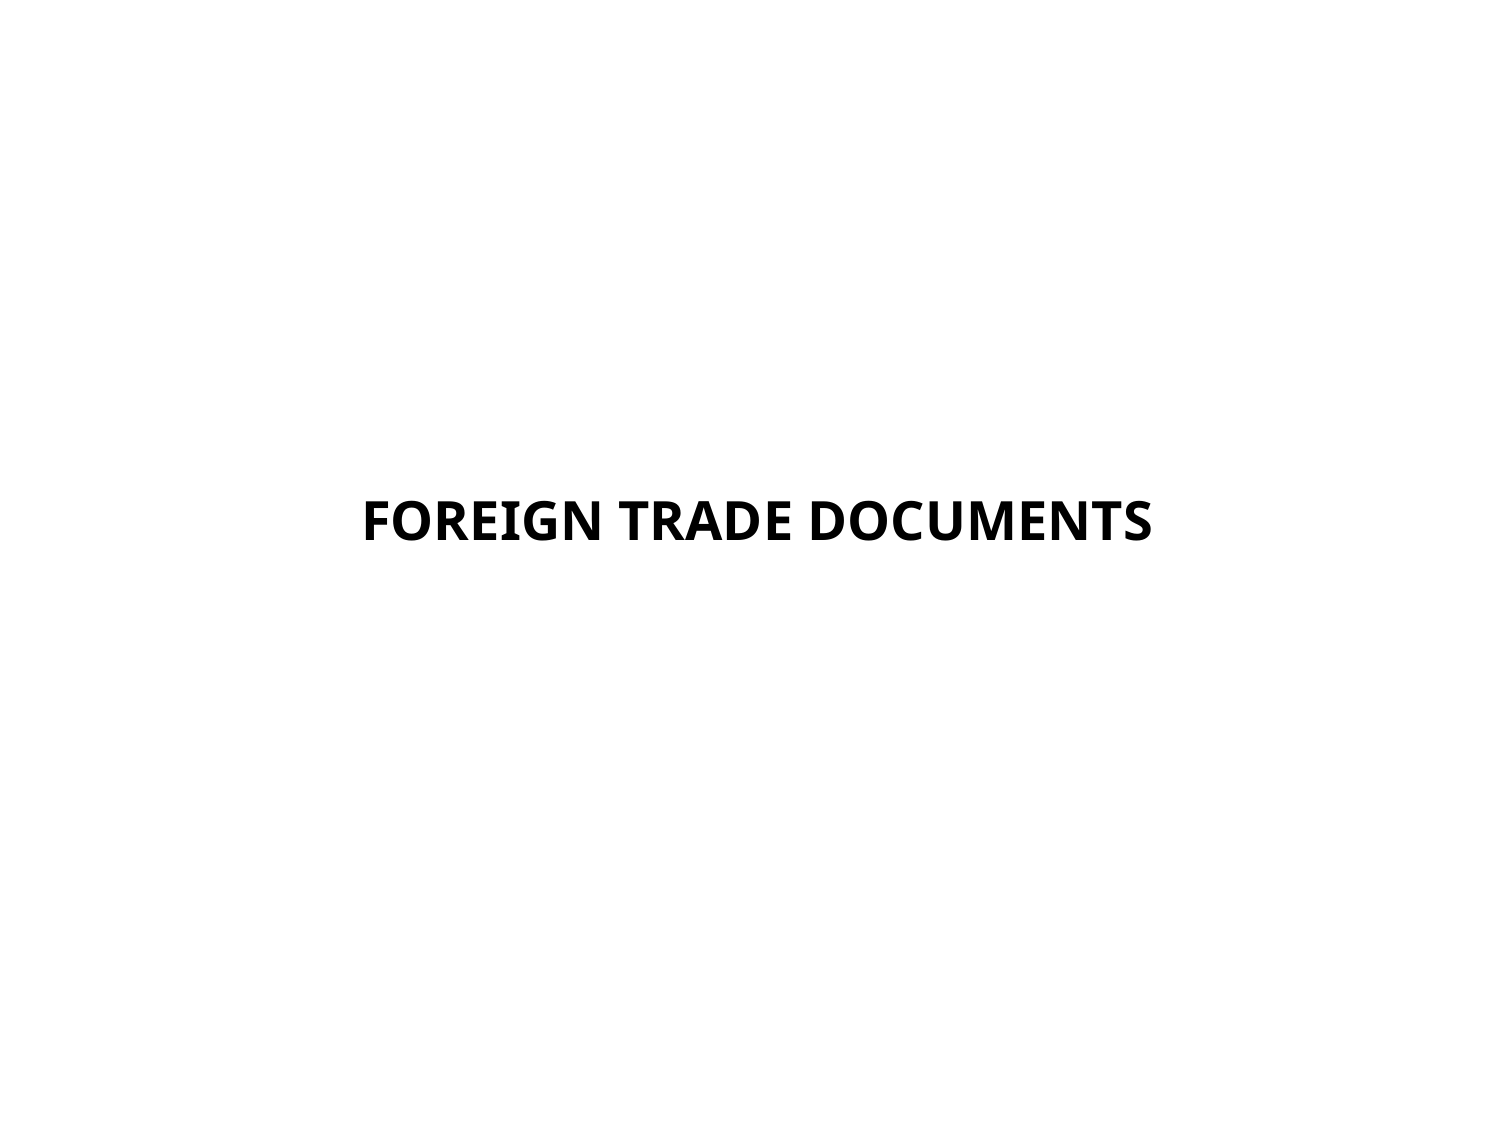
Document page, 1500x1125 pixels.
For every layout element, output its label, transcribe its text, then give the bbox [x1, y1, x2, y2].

title FOREIGN TRADE DOCUMENTS [82, 425, 1433, 613]
